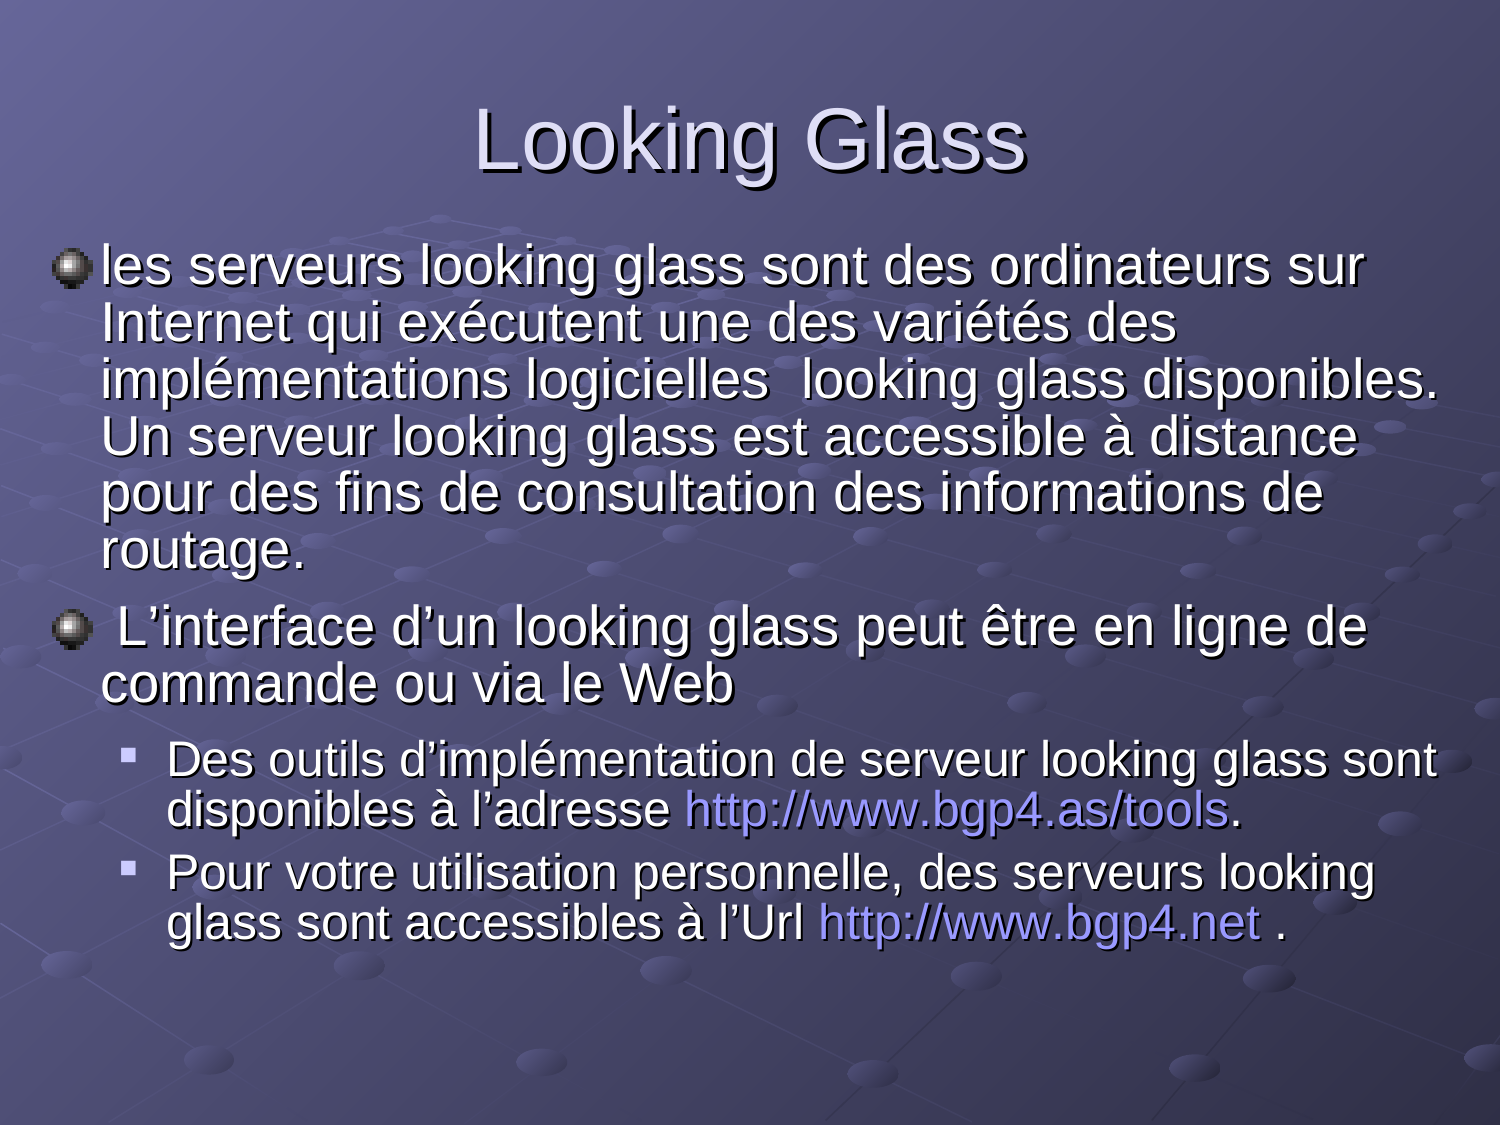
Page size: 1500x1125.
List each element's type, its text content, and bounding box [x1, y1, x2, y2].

list les serveurs looking glass sont des ordinateurs sur Internet qui exécutent une des variétés des implémentations logicielles looking glass disponibles. Un serveur looking glass est accessible à distance pour des fins de consultation des informations de routage. L’interface d’un looking glass peut être en ligne de commande ou via le Web Des outils d’implémentation de serveur looking glass sont disponibles à l’adresse http://www.bgp4.as/tools. Pour votre utilisation personnelle, des serveurs looking glass sont accessibles à l’Url http://www.bgp4.net . [29, 231, 1471, 1070]
title Looking Glass [75, 45, 1426, 231]
